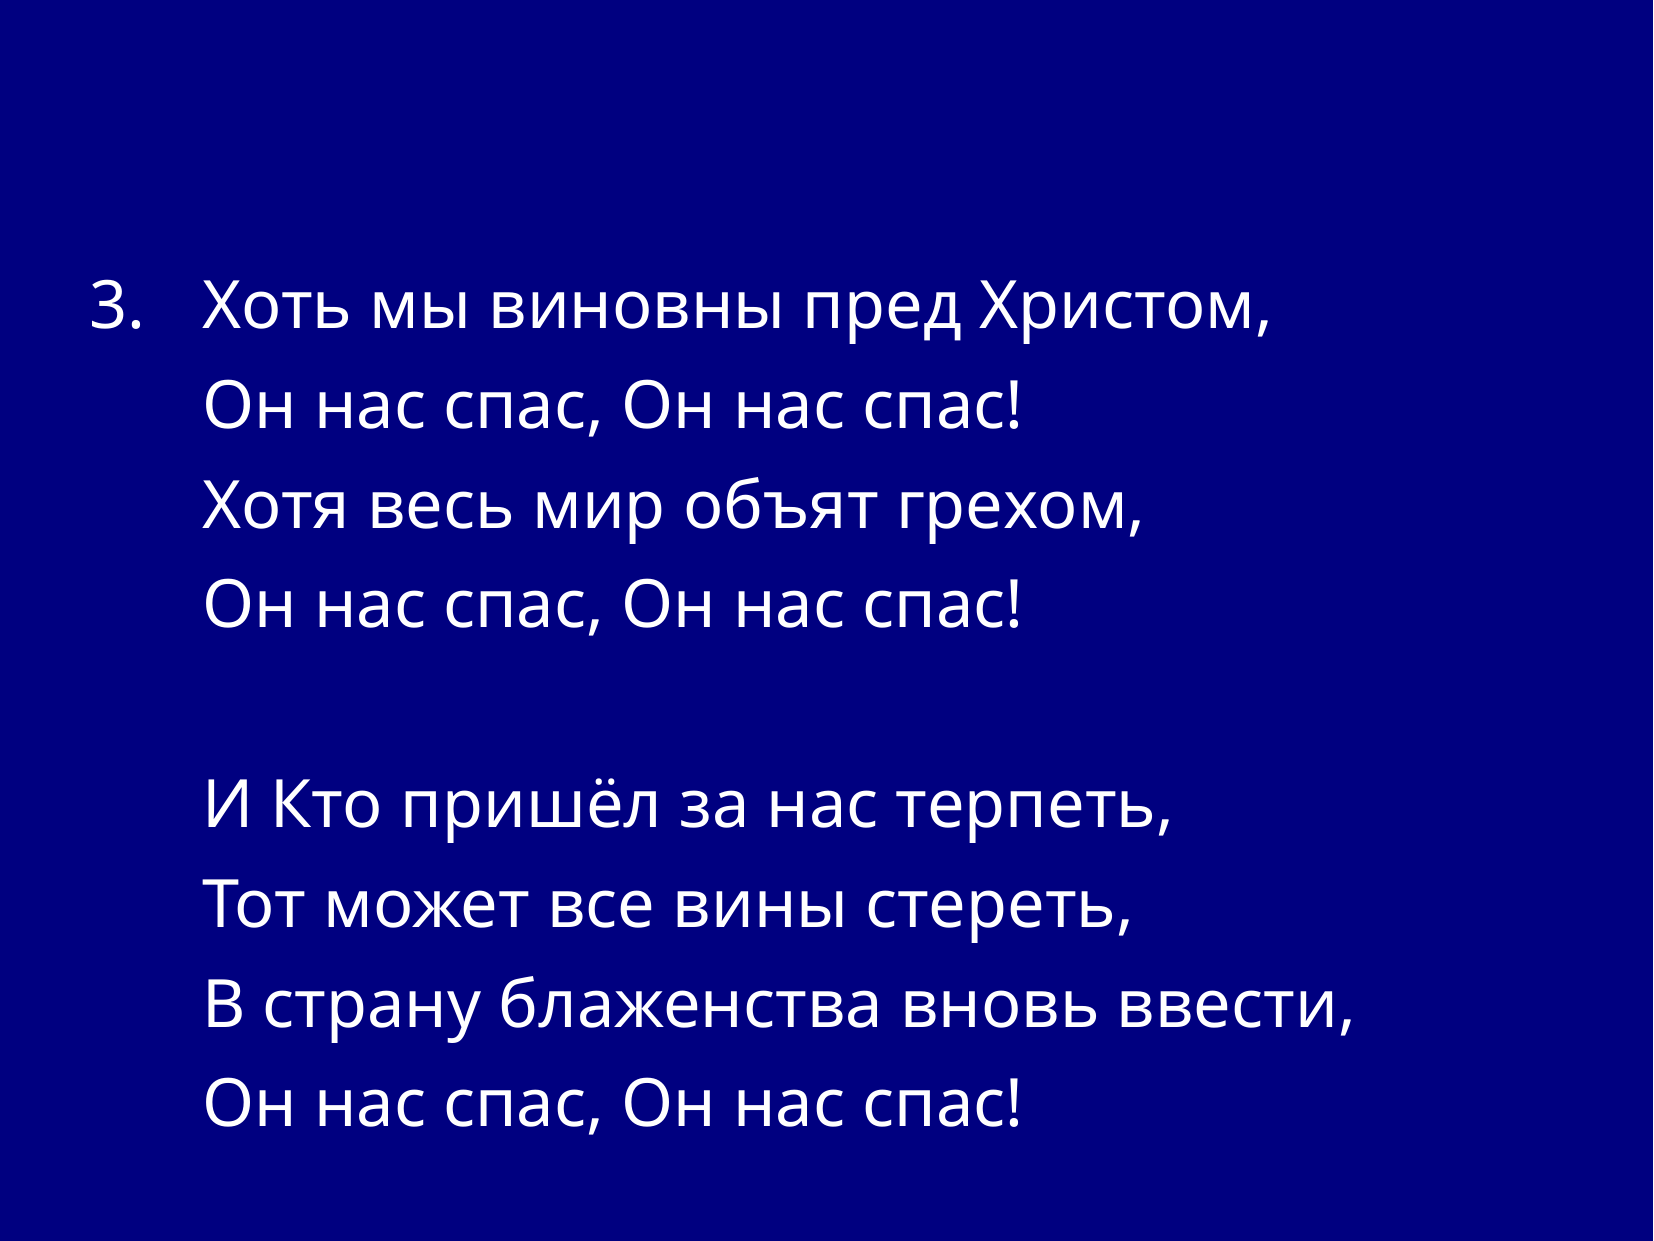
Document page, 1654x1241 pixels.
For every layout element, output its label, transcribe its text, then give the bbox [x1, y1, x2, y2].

text_box 3. Хоть мы виновны пред Христом, Он нас спас, Он нас спас! Хотя весь мир объят грехом, Он нас спас, Он нас спас! И Кто пришёл за нас терпеть, Тот может все вины стереть, В страну блаженства вновь ввести, Он нас спас, Он нас спас! [75, 150, 1576, 1163]
